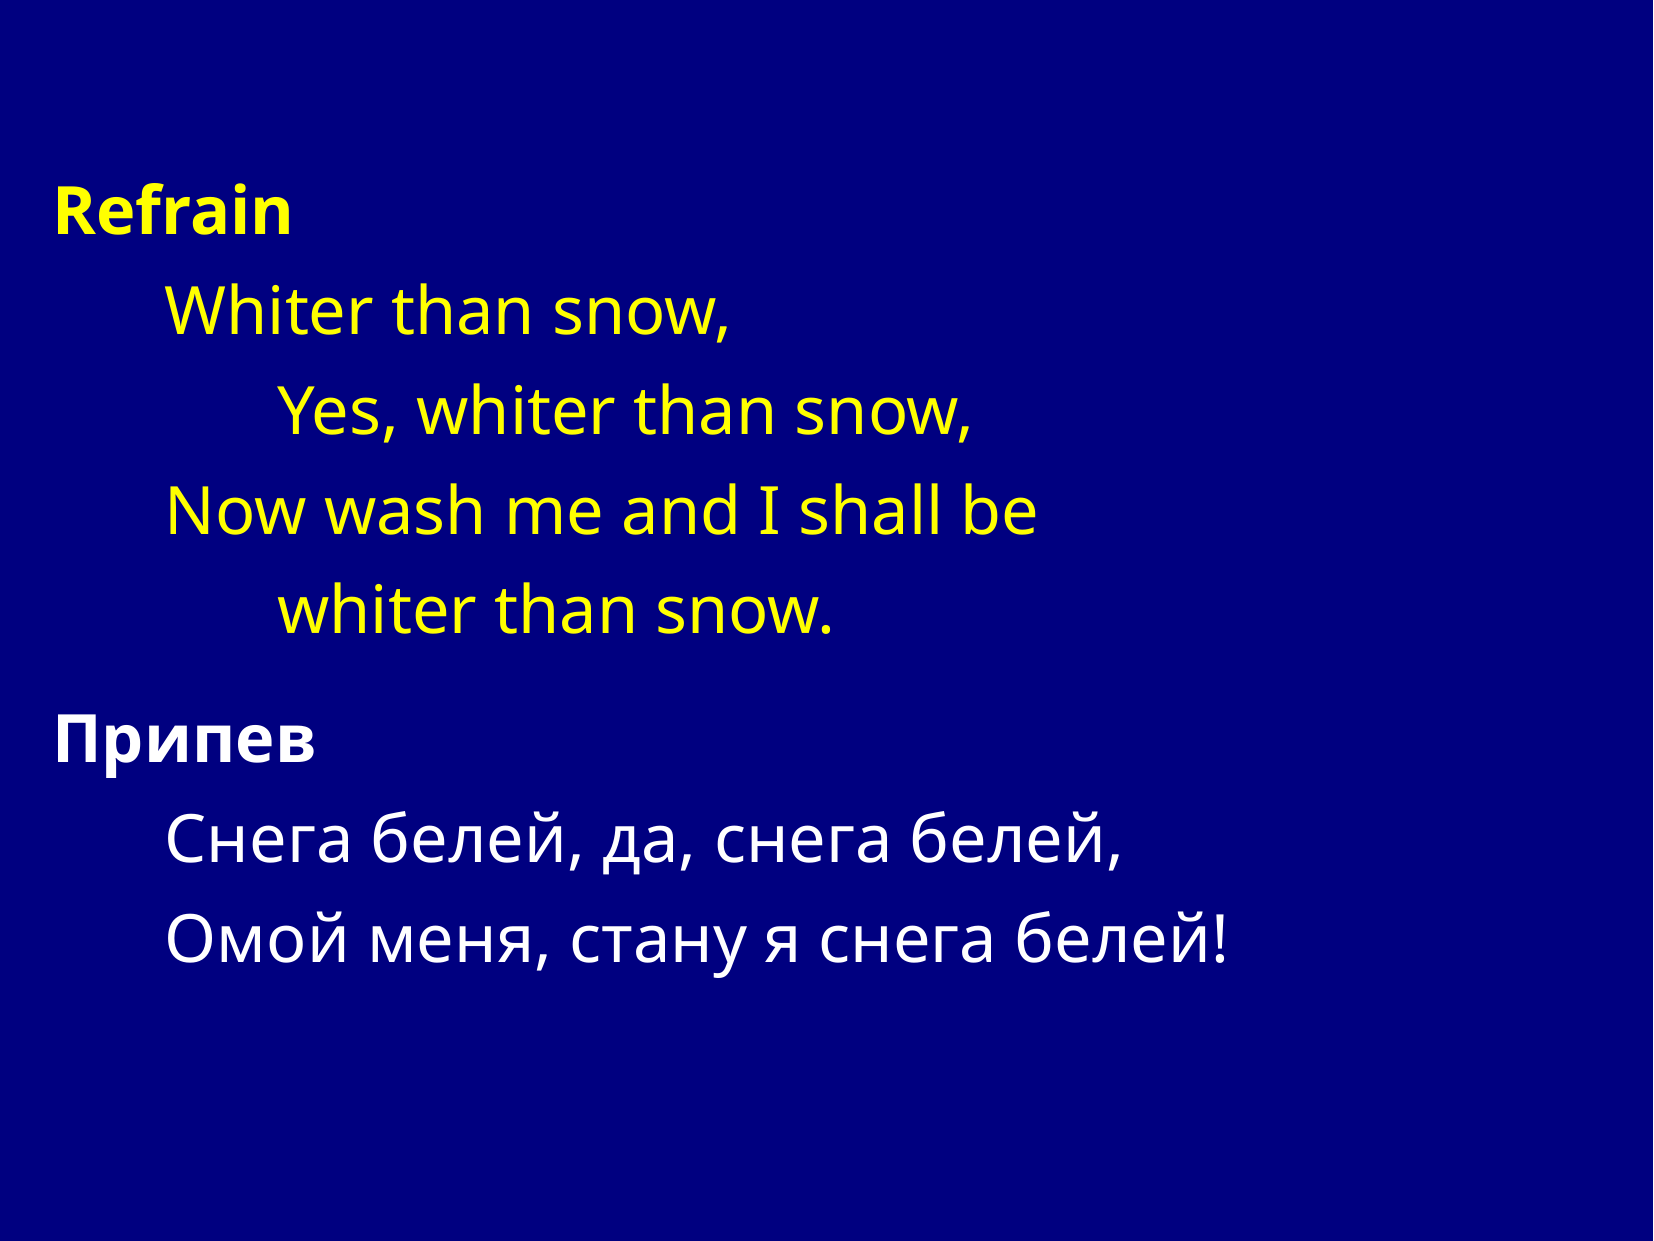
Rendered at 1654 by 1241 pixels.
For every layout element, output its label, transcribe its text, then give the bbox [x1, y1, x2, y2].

text_box Припев Снега белей, да, снега белей, Омой меня, стану я снега белей! [37, 675, 1653, 1163]
text_box Refrain Whiter than snow, Yes, whiter than snow, Now wash me and I shall be whiter than snow. [37, 56, 1653, 675]
